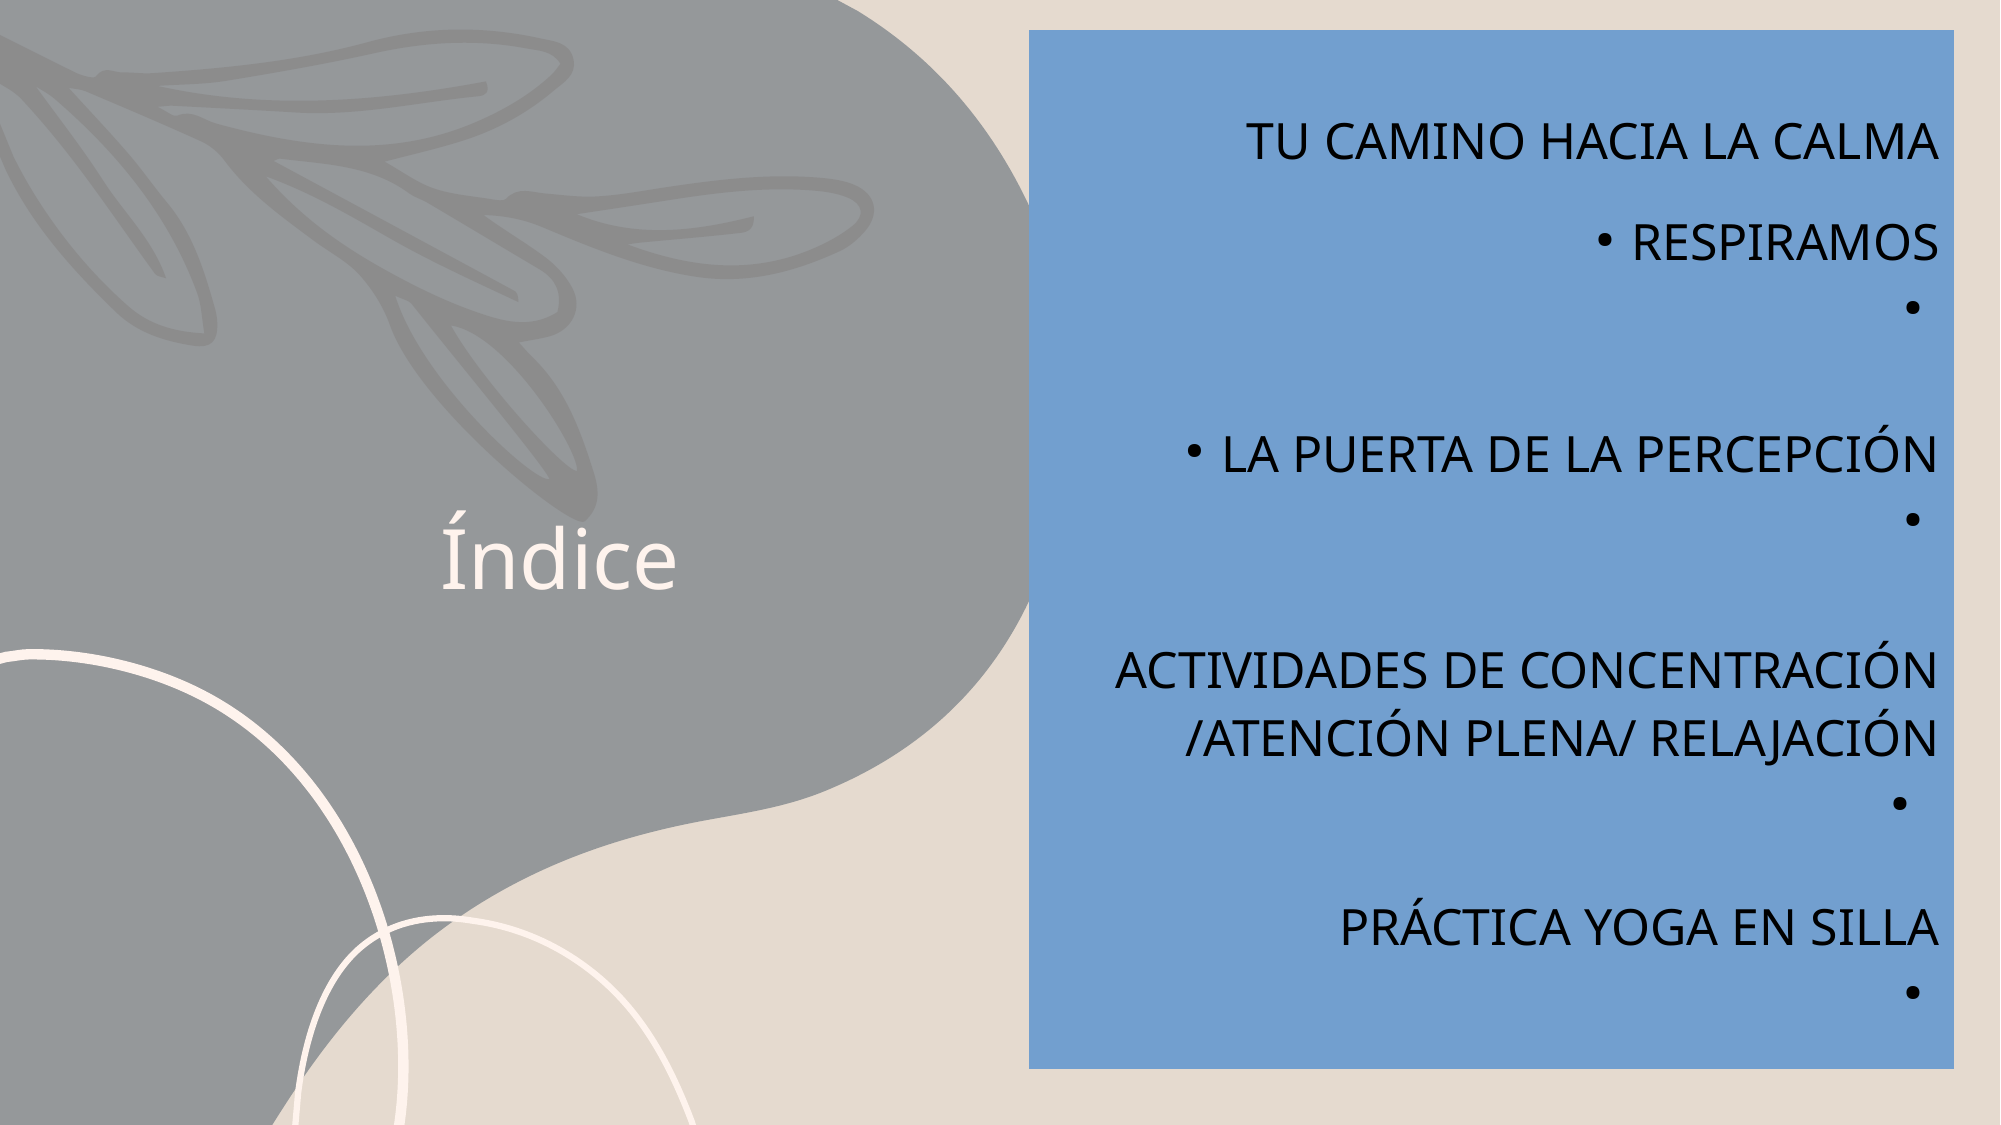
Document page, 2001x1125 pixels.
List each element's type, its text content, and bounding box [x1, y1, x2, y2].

table_cell RESPIRAMOS [1029, 199, 1954, 411]
table_cell PRÁCTICA YOGA EN SILLA [1029, 884, 1954, 1069]
table_header TU CAMINO HACIA LA CALMA [1029, 30, 1954, 199]
title Índice [164, 149, 1029, 976]
table_cell LA PUERTA DE LA PERCEPCIÓN [1029, 411, 1954, 627]
table_cell ACTIVIDADES DE CONCENTRACIÓN /ATENCIÓN PLENA/ RELAJACIÓN [1029, 627, 1954, 884]
